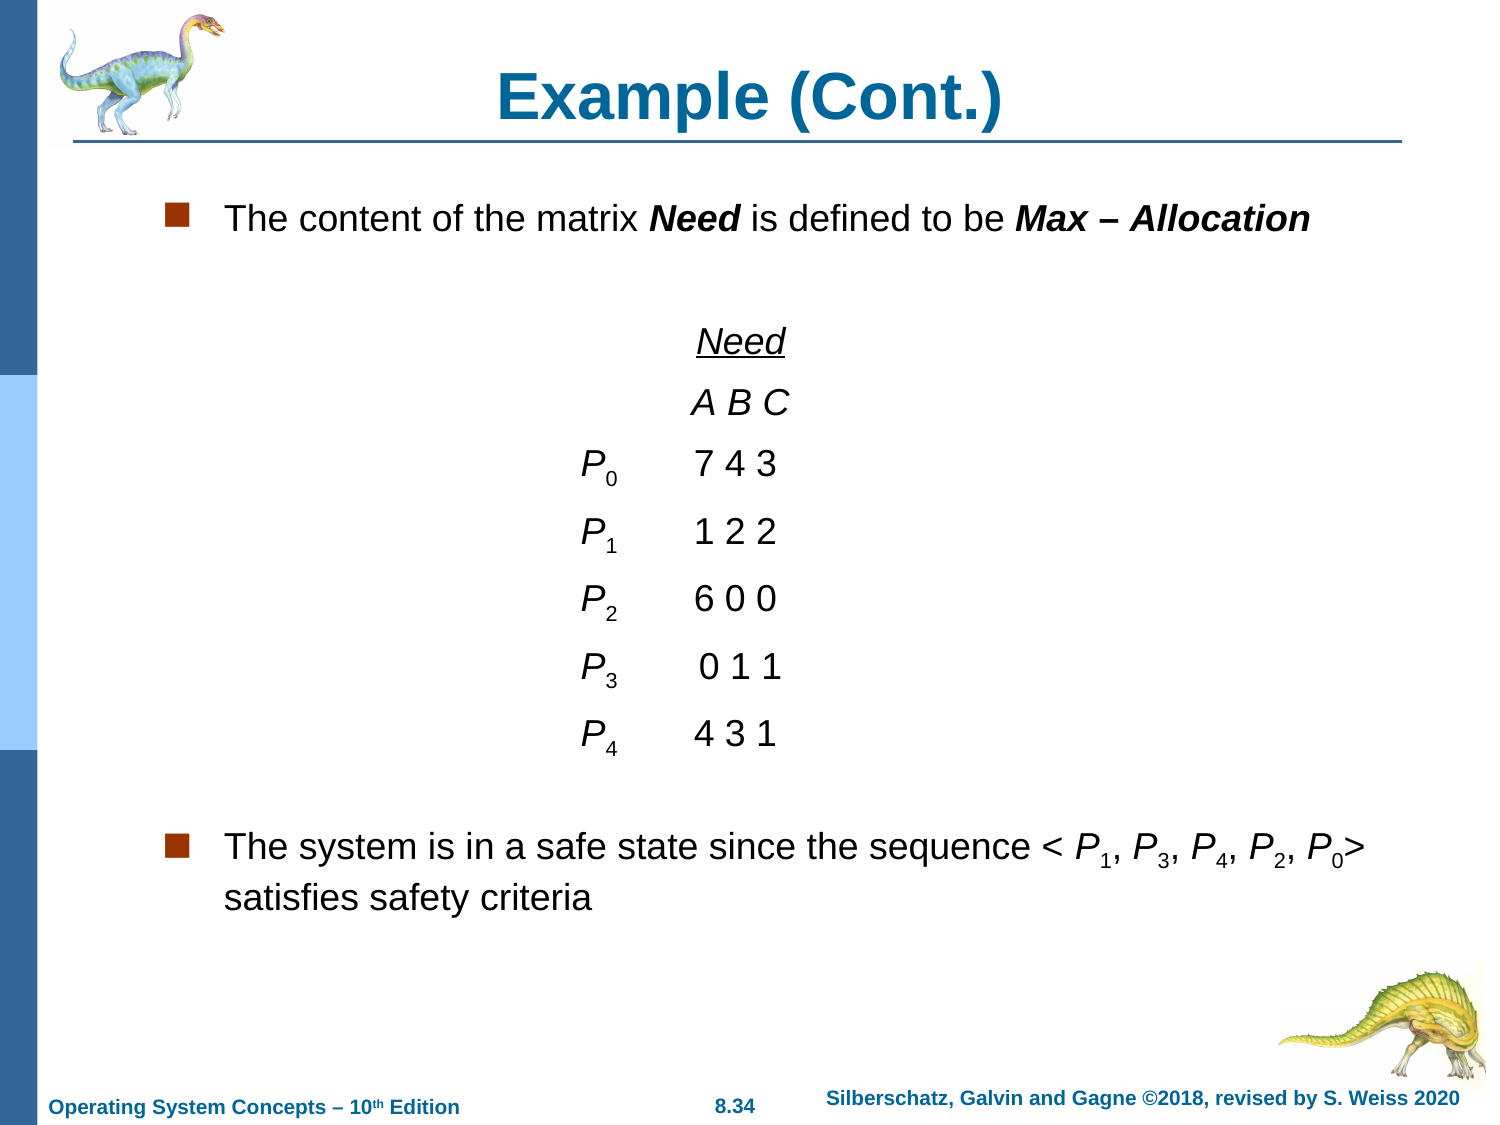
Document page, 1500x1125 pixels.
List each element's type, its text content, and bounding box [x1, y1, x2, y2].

picture [1275, 959, 1486, 1095]
list The content of the matrix Need is defined to be Max – Allocation Need A B C P0 7 4 3 P1 1 2 2 P2 6 0 0 P3 0 1 1 P4 4 3 1 The system is in a safe state since the sequence < P1, P3, P4, P2, P0> satisfies safety criteria [152, 186, 1420, 948]
picture [46, 0, 243, 149]
title Example (Cont.) [75, 45, 1426, 141]
